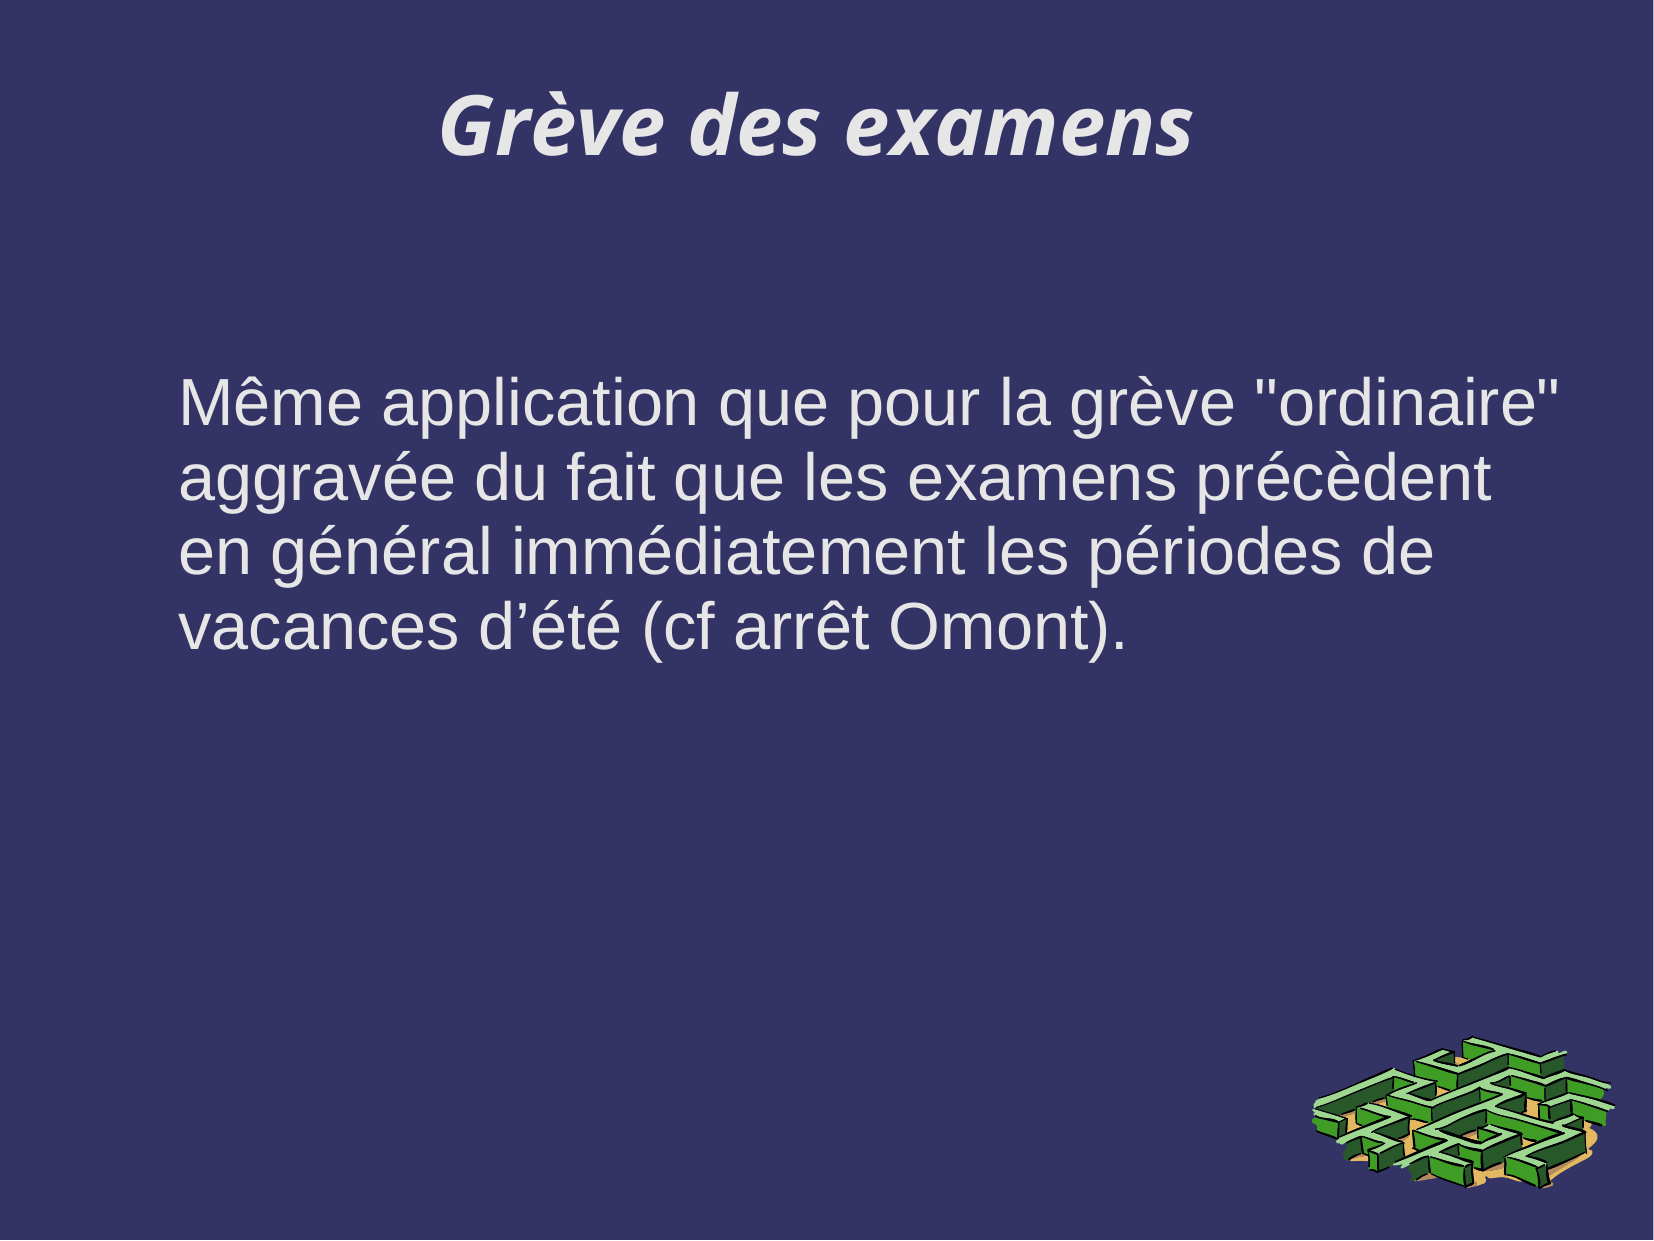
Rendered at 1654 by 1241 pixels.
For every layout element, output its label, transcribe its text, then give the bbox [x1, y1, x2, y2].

list Même application que pour la grève "ordinaire" aggravée du fait que les examens précèdent en général immédiatement les périodes de vacances d’été (cf arrêt Omont). [178, 364, 1570, 1132]
title Grève des examens [121, 26, 1534, 219]
